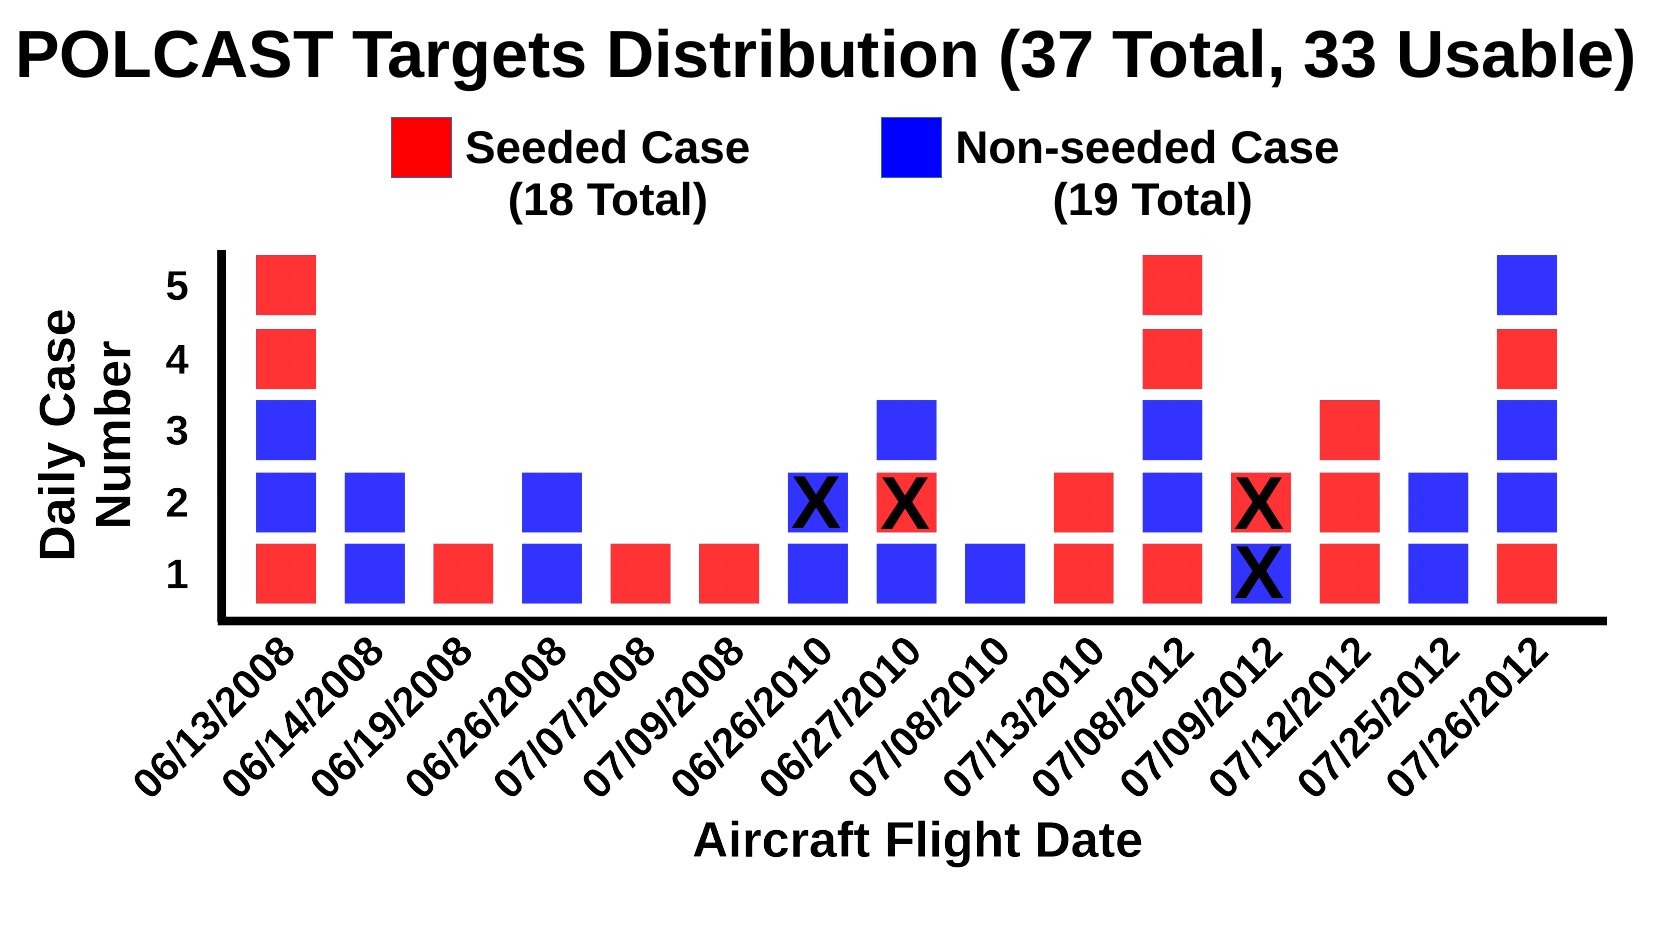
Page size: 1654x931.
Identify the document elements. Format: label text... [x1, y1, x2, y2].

text_box Seeded Case (18 Total) [450, 114, 766, 233]
text_box X [1214, 453, 1305, 523]
text_box Non-seeded Case (19 Total) [940, 114, 1366, 233]
text_box X [771, 453, 860, 553]
picture [0, 221, 1643, 882]
text_box [881, 117, 940, 178]
text_box [391, 117, 450, 178]
text_box X [1214, 523, 1305, 623]
text_box X [860, 453, 951, 553]
text_box POLCAST Targets Distribution (37 Total, 33 Usable) [0, 7, 1654, 81]
